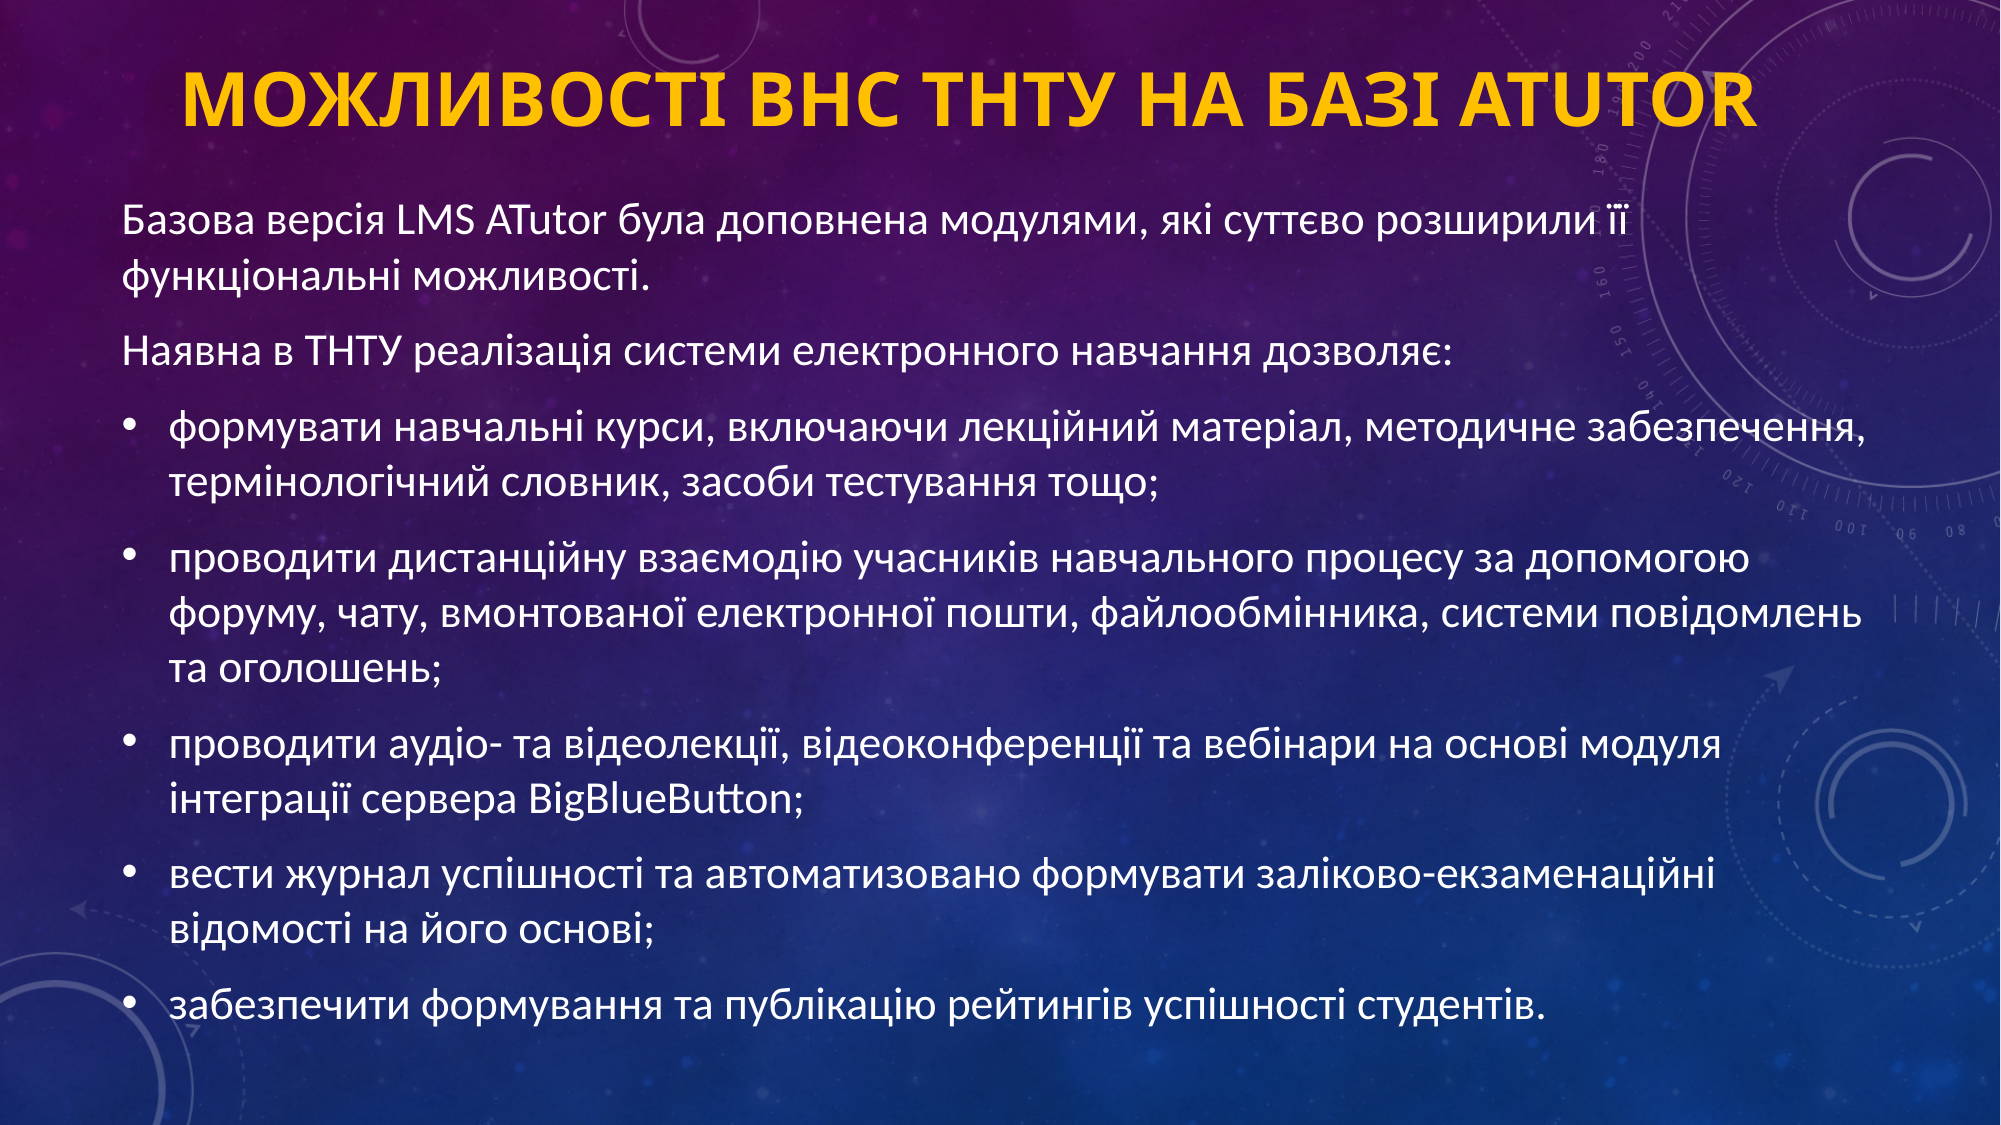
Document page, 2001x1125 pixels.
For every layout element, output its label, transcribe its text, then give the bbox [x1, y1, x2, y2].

picture [0, 0, 2001, 1125]
title МОЖЛИВОСТІ ВНС ТНТУ на базі ATutor [138, 28, 1801, 164]
list Базова версія LMS ATutor була доповнена модулями, які суттєво розширили її функціональні можливості. Наявна в ТНТУ реалізація системи електронного навчання дозволяє: формувати навчальні курси, включаючи лекційний матеріал, методичне забезпечення, термінологічний словник, засоби тестування тощо; проводити дистанційну взаємодію учасників навчального процесу за допомогою форуму, чату, вмонтованої електронної пошти, файлообмінника, системи повідомлень та оголошень; проводити аудіо- та відеолекції, відеоконференції та вебінари на основі модуля інтеграції сервера BigBlueButton; вести журнал успішності та автоматизовано формувати заліково-екзаменаційні відомості на його основі; забезпечити формування та публікацію рейтингів успішності студентів. [106, 181, 1918, 1076]
